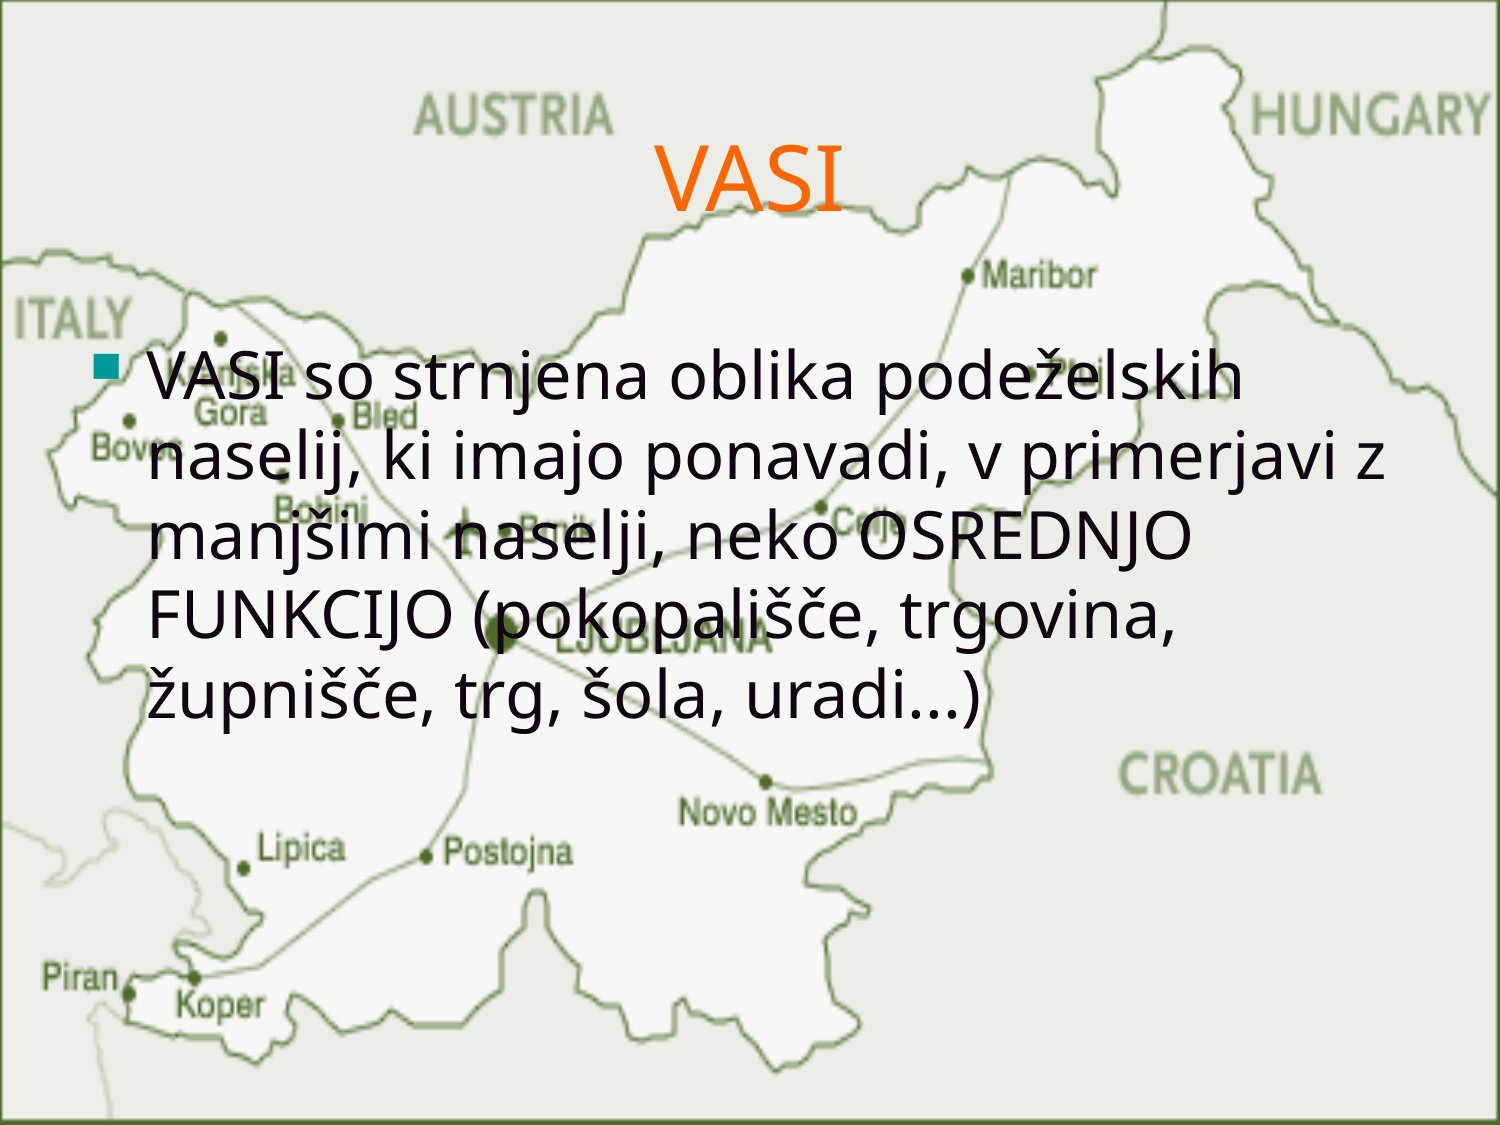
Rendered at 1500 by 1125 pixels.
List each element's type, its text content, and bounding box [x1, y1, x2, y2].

picture [0, 0, 1500, 1125]
list VASI so strnjena oblika podeželskih naselij, ki imajo ponavadi, v primerjavi z manjšimi naselji, neko OSREDNJO FUNKCIJO (pokopališče, trgovina, župnišče, trg, šola, uradi...) [75, 324, 1425, 1000]
title VASI [75, 62, 1425, 288]
